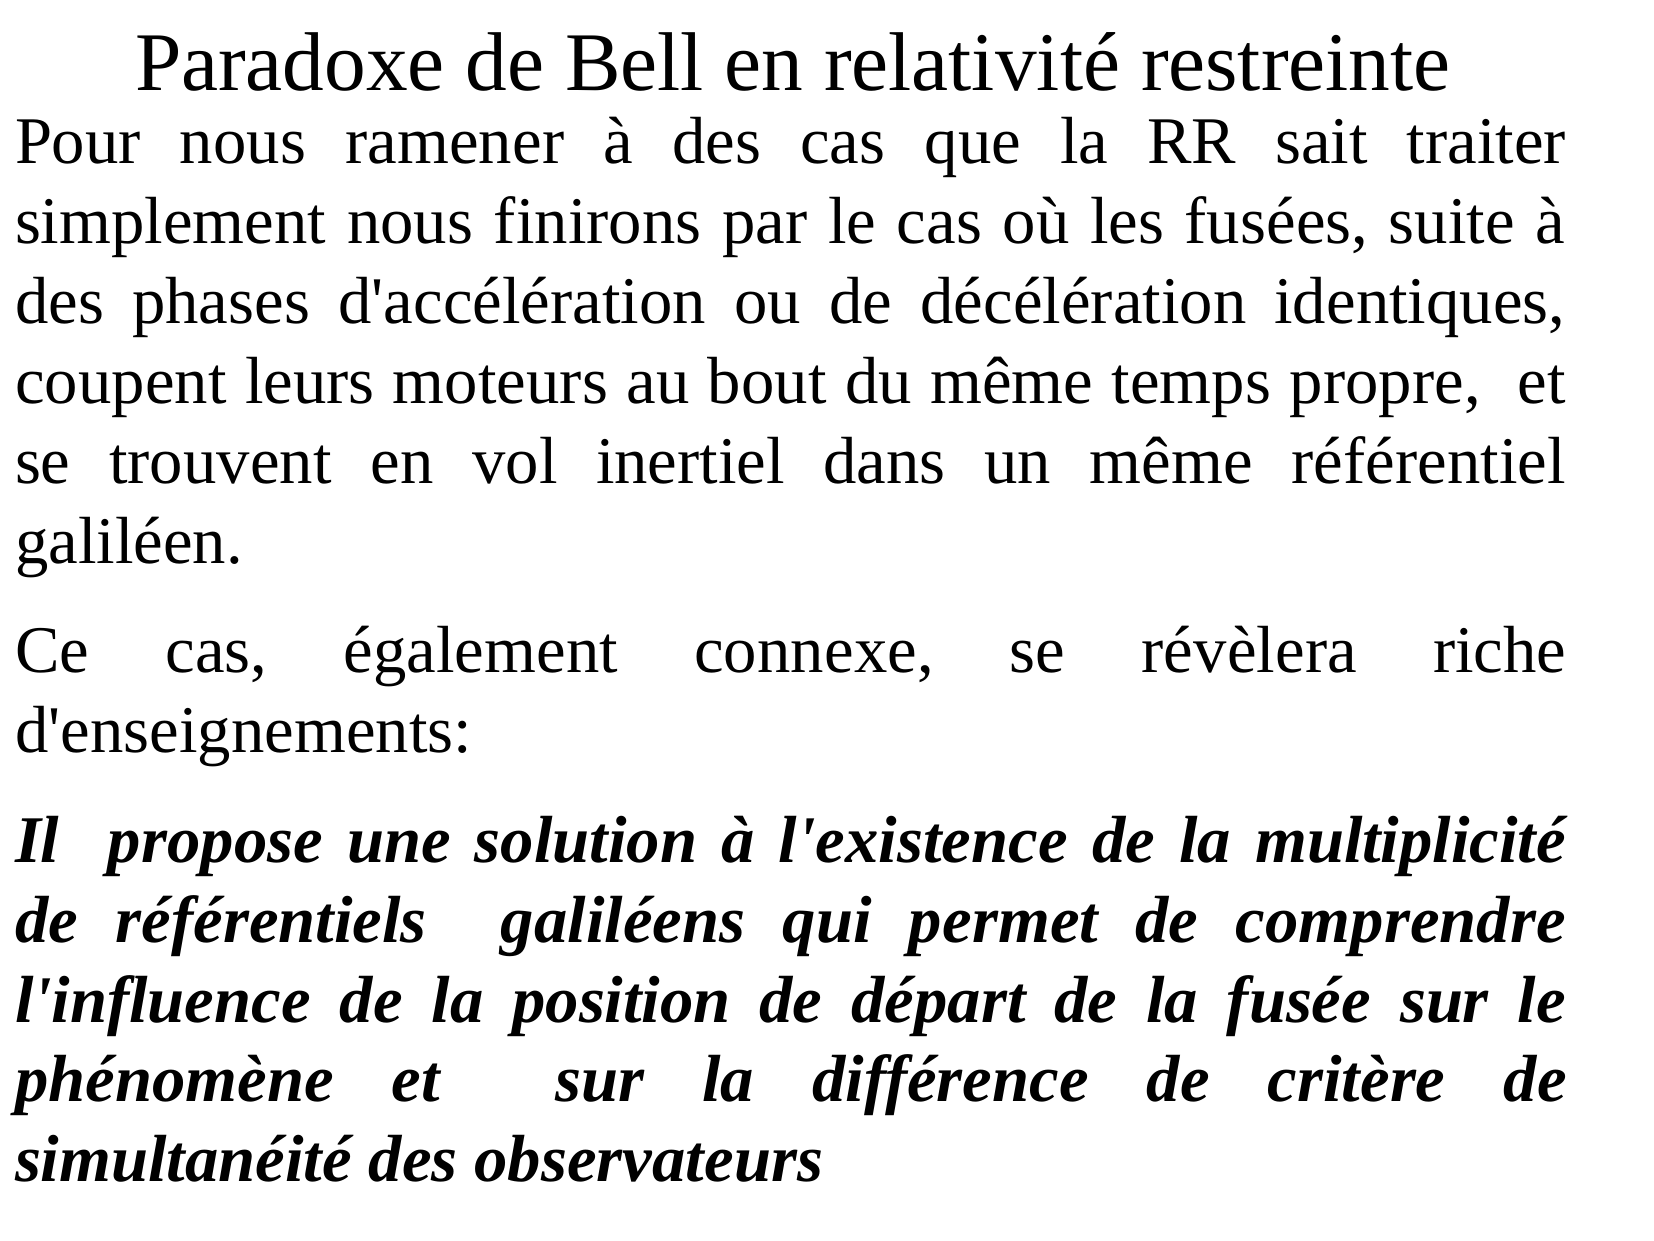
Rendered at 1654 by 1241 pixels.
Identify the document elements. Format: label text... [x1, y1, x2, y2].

text_box Pour nous ramener à des cas que la RR sait traiter simplement nous finirons par le cas où les fusées, suite à des phases d'accélération ou de décélération identiques, coupent leurs moteurs au bout du même temps propre, et se trouvent en vol inertiel dans un même référentiel galiléen. Ce cas, également connexe, se révèlera riche d'enseignements: Il propose une solution à l'existence de la multiplicité de référentiels galiléens qui permet de comprendre l'influence de la position de départ de la fusée sur le phénomène et sur la différence de critère de simultanéité des observateurs [0, 89, 1584, 1214]
text_box Paradoxe de Bell en relativité restreinte [120, 0, 1512, 89]
